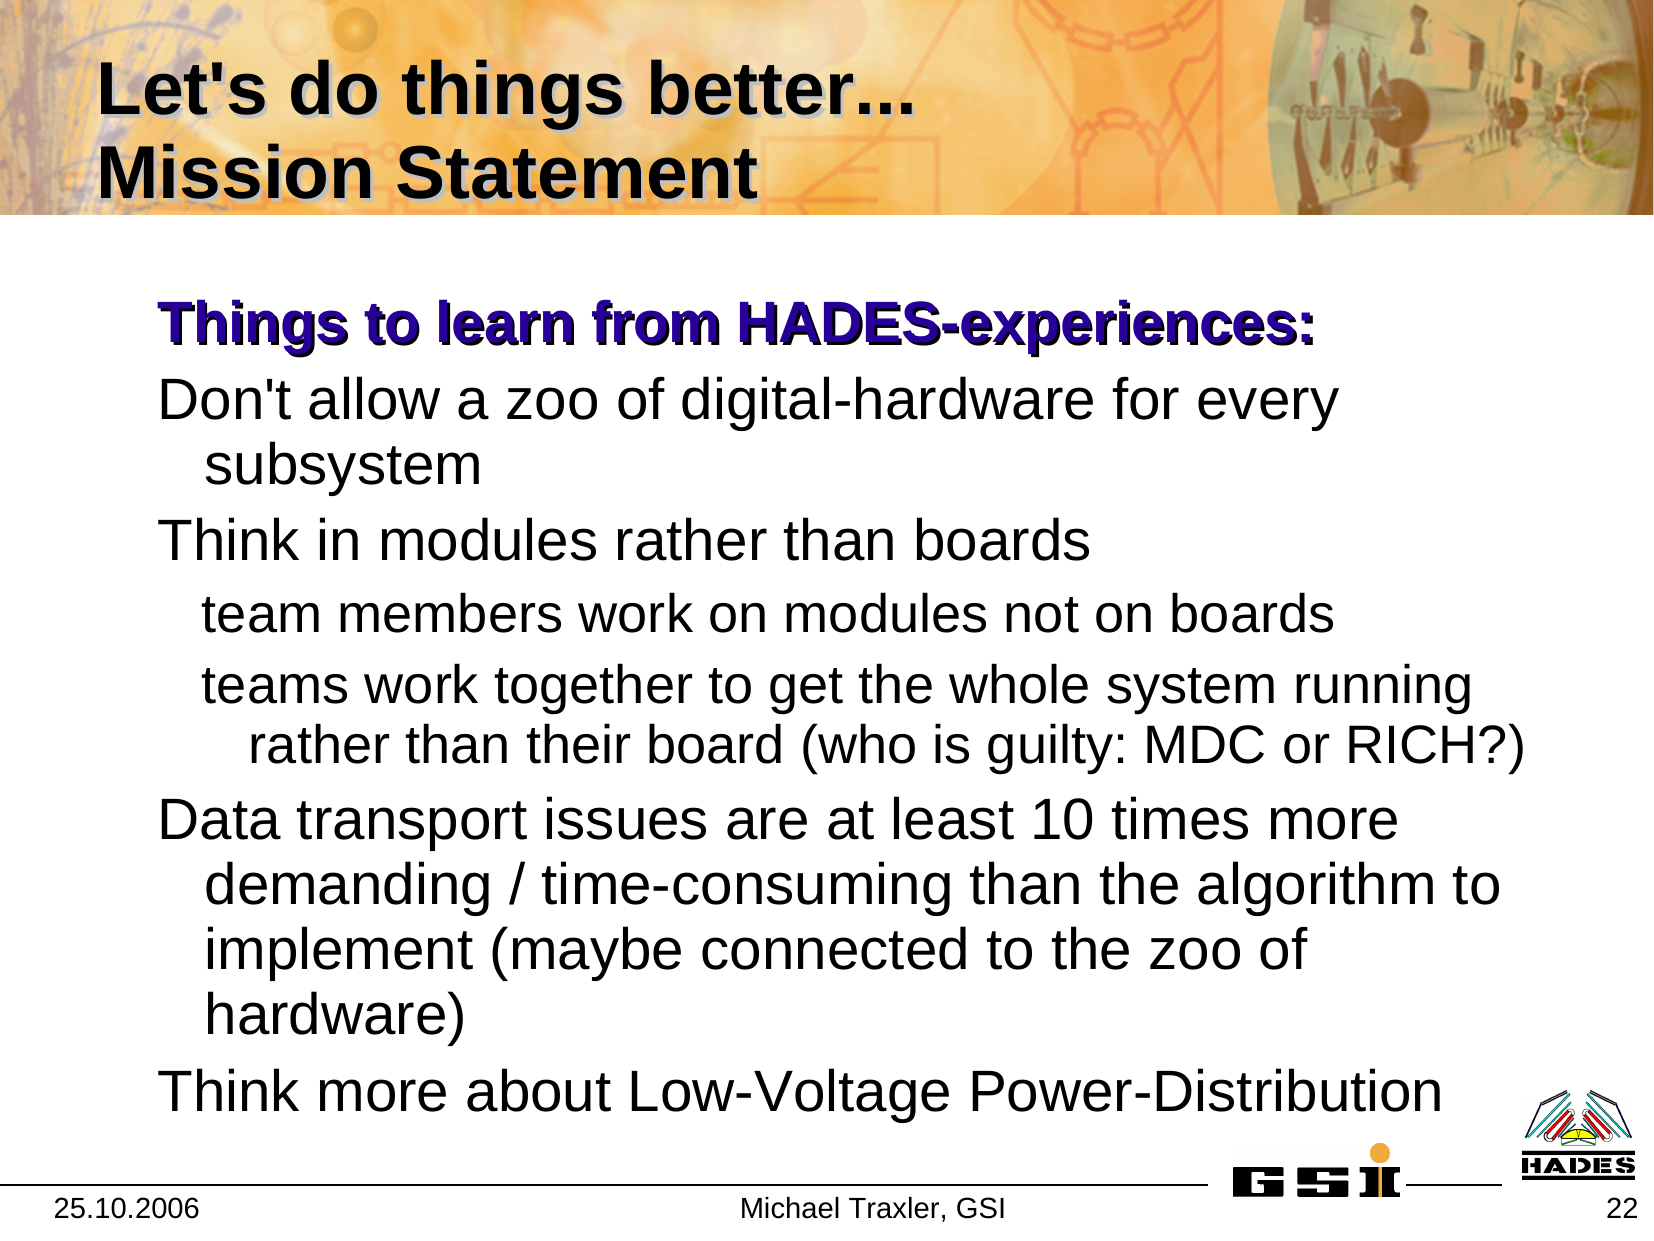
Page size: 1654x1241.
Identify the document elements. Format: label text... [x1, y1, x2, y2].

picture [1522, 1090, 1635, 1180]
picture [1233, 1143, 1400, 1197]
title Let's do things better... Mission Statement [96, 27, 1502, 235]
picture [0, 0, 1654, 215]
list Things to learn from HADES-experiences: Don't allow a zoo of digital-hardware for every subsystem Think in modules rather than boards team members work on modules not on boards teams work together to get the whole system running rather than their board (who is guilty: MDC or RICH?) Data transport issues are at least 10 times more demanding / time-consuming than the algorithm to implement (maybe connected to the zoo of hardware) Think more about Low-Voltage Power-Distribution [82, 290, 1571, 1124]
